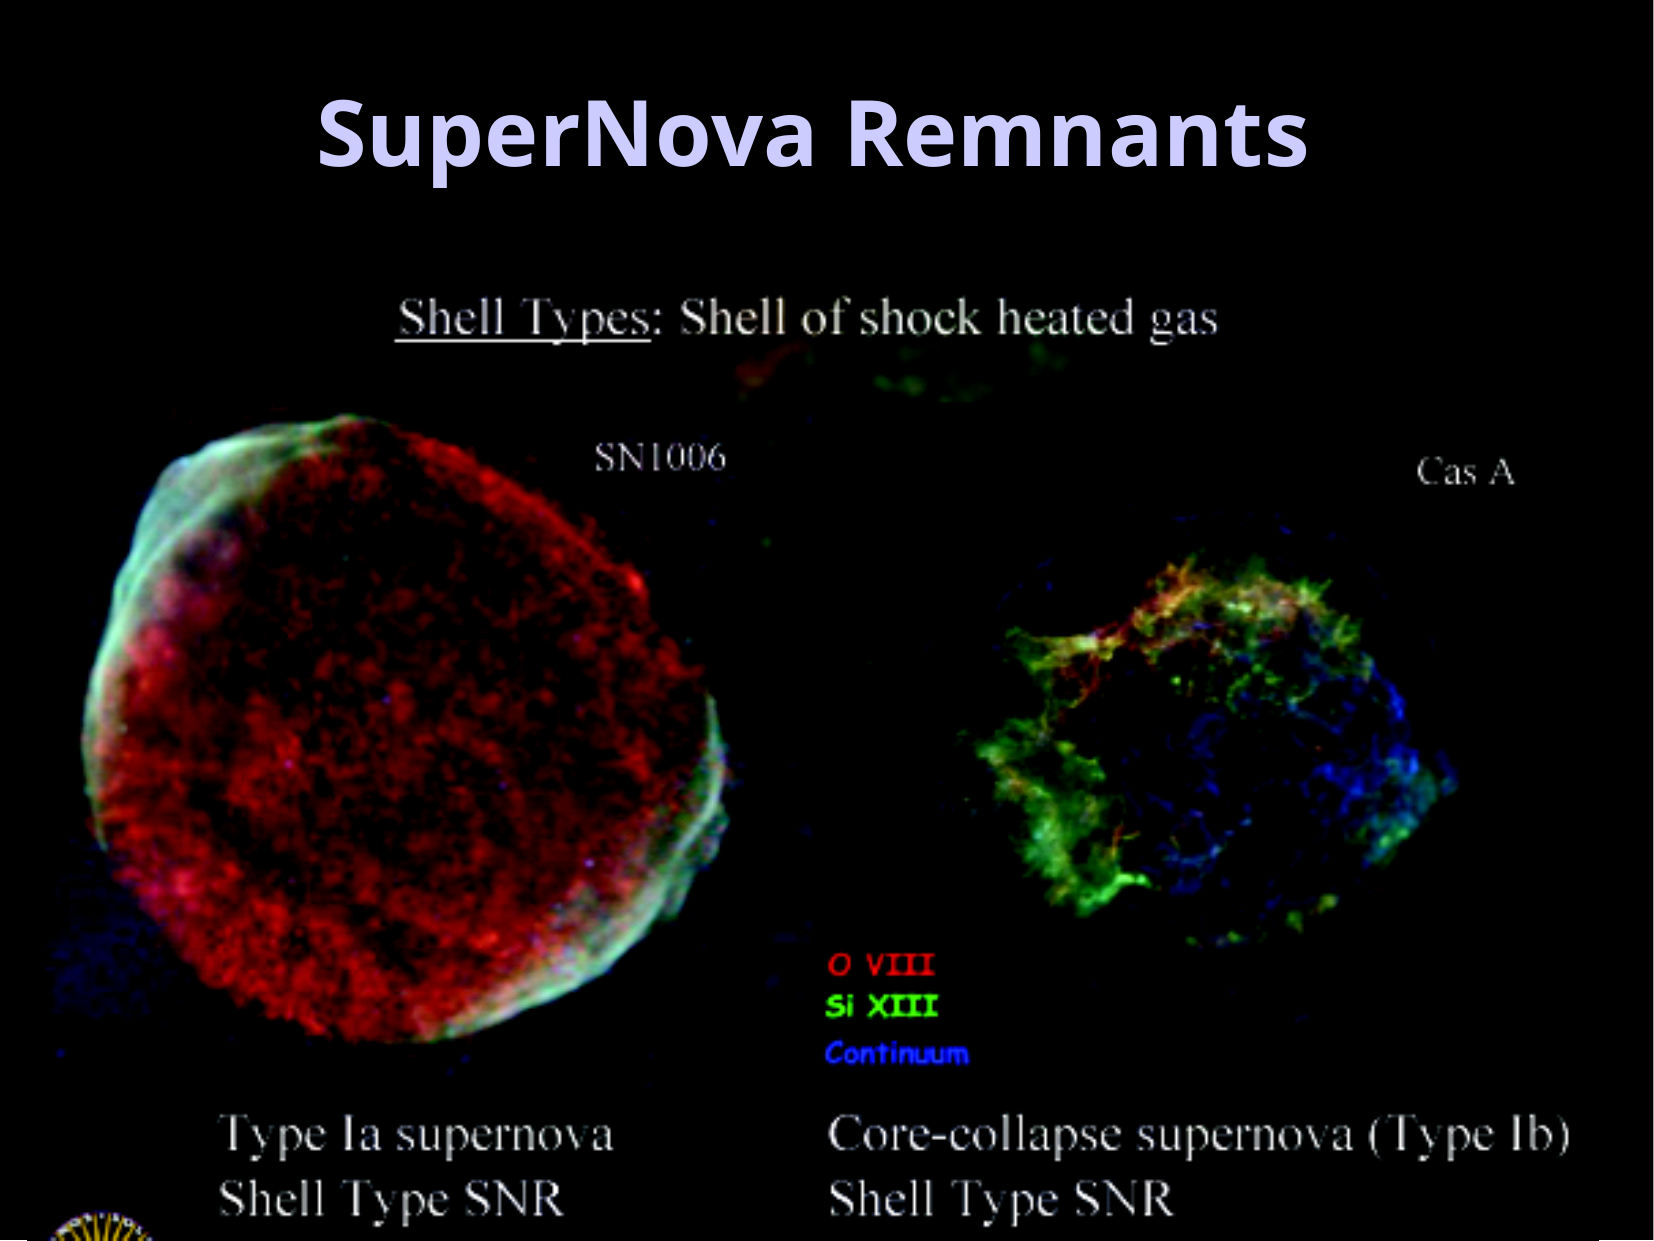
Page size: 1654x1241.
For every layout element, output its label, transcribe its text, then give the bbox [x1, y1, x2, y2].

picture [27, 283, 1599, 1241]
title SuperNova Remnants [110, 27, 1516, 235]
